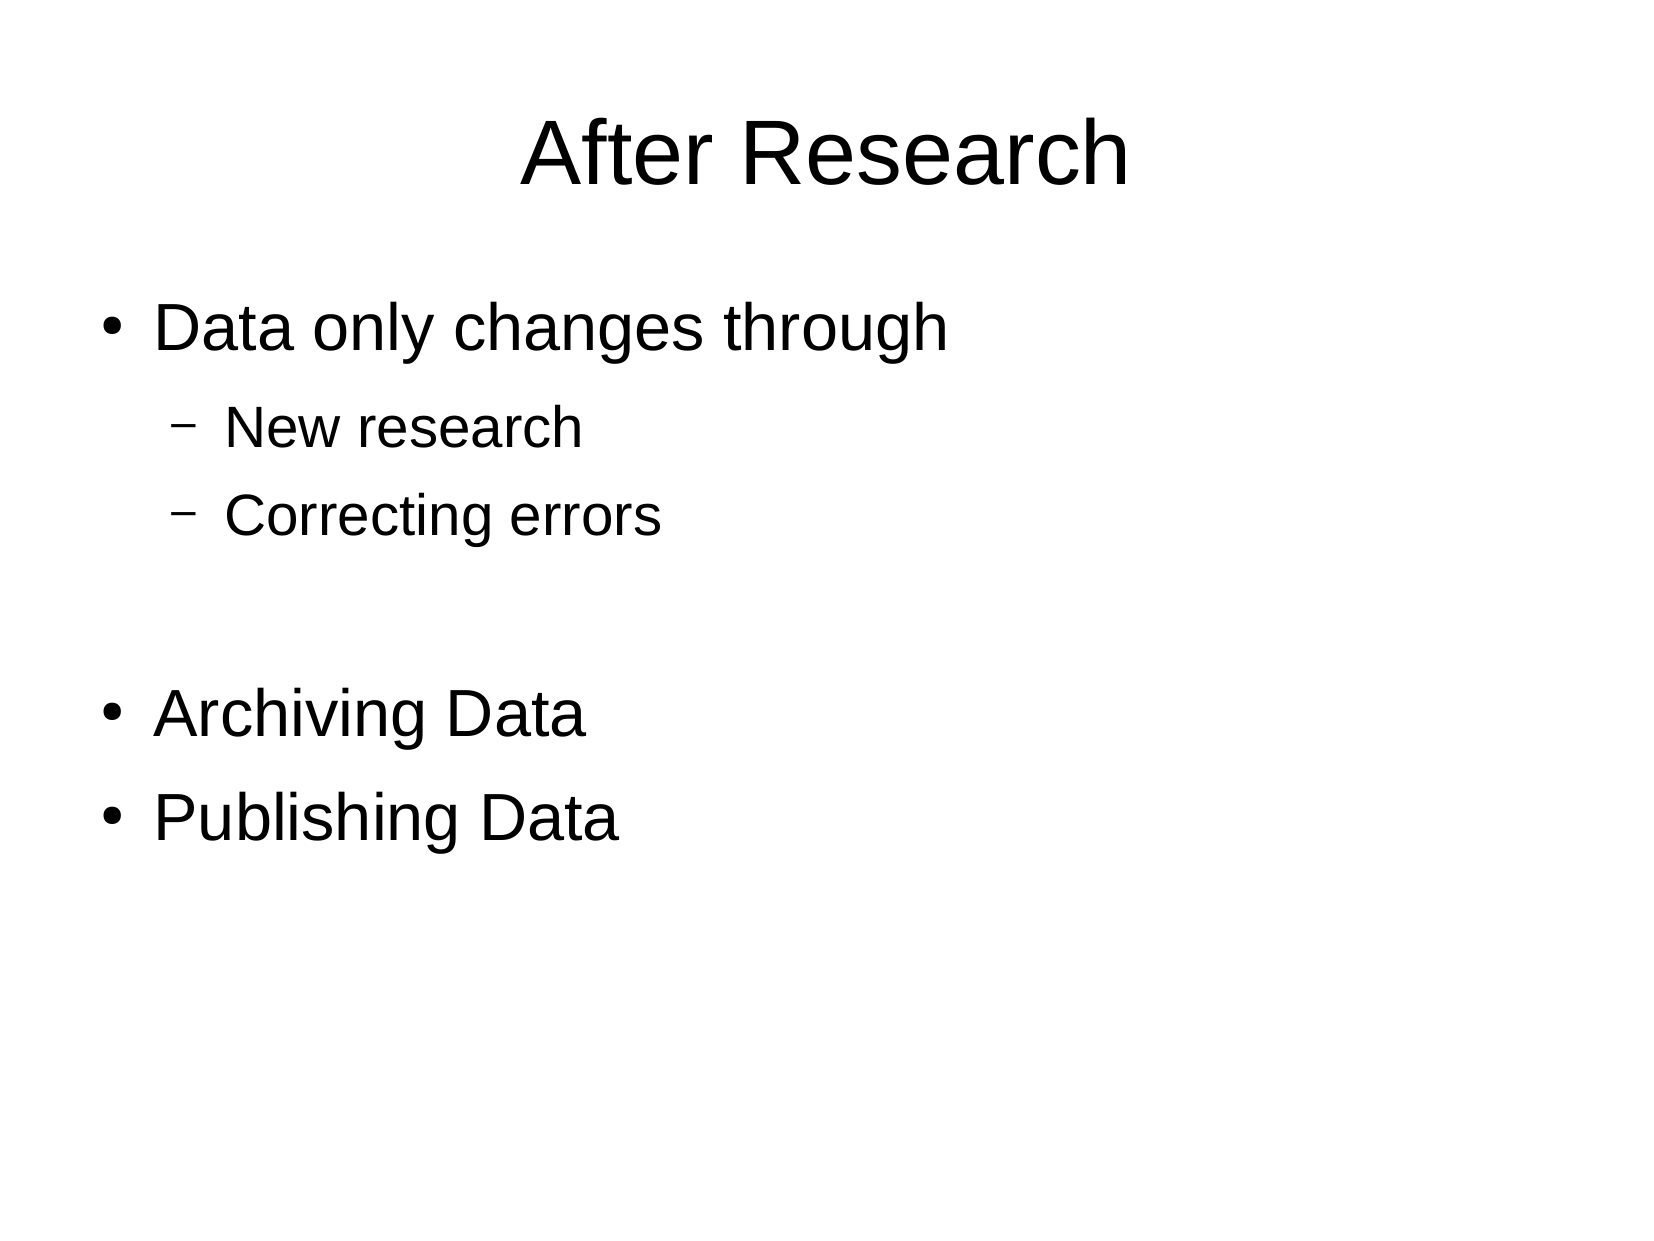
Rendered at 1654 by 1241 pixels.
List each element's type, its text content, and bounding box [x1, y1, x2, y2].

list Data only changes through New research Correcting errors Archiving Data Publishing Data [82, 290, 1571, 1109]
title After Research [82, 49, 1571, 257]
